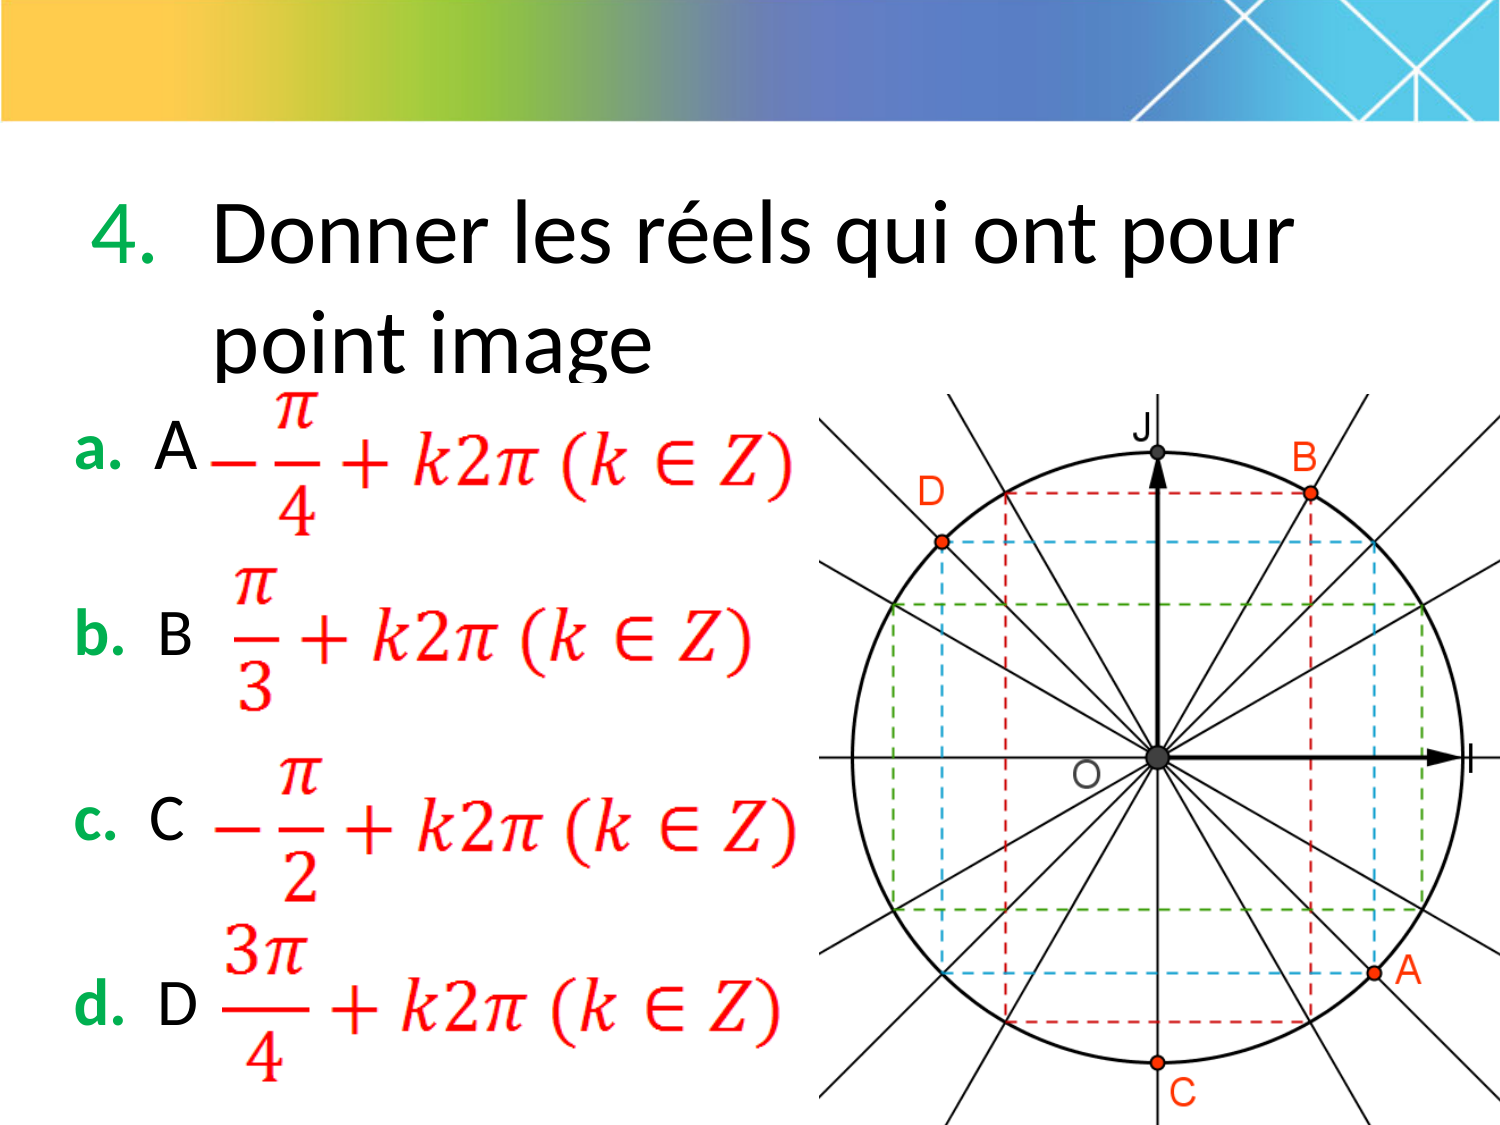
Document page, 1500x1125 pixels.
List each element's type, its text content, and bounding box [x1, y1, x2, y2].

title Donner les réels qui ont pour point image [75, 164, 1426, 305]
picture [0, 0, 1500, 123]
text_box a. A b. B c. C d. D [58, 386, 744, 1047]
picture [210, 749, 802, 1096]
picture [206, 383, 798, 550]
picture [819, 394, 1500, 1125]
picture [234, 559, 757, 727]
